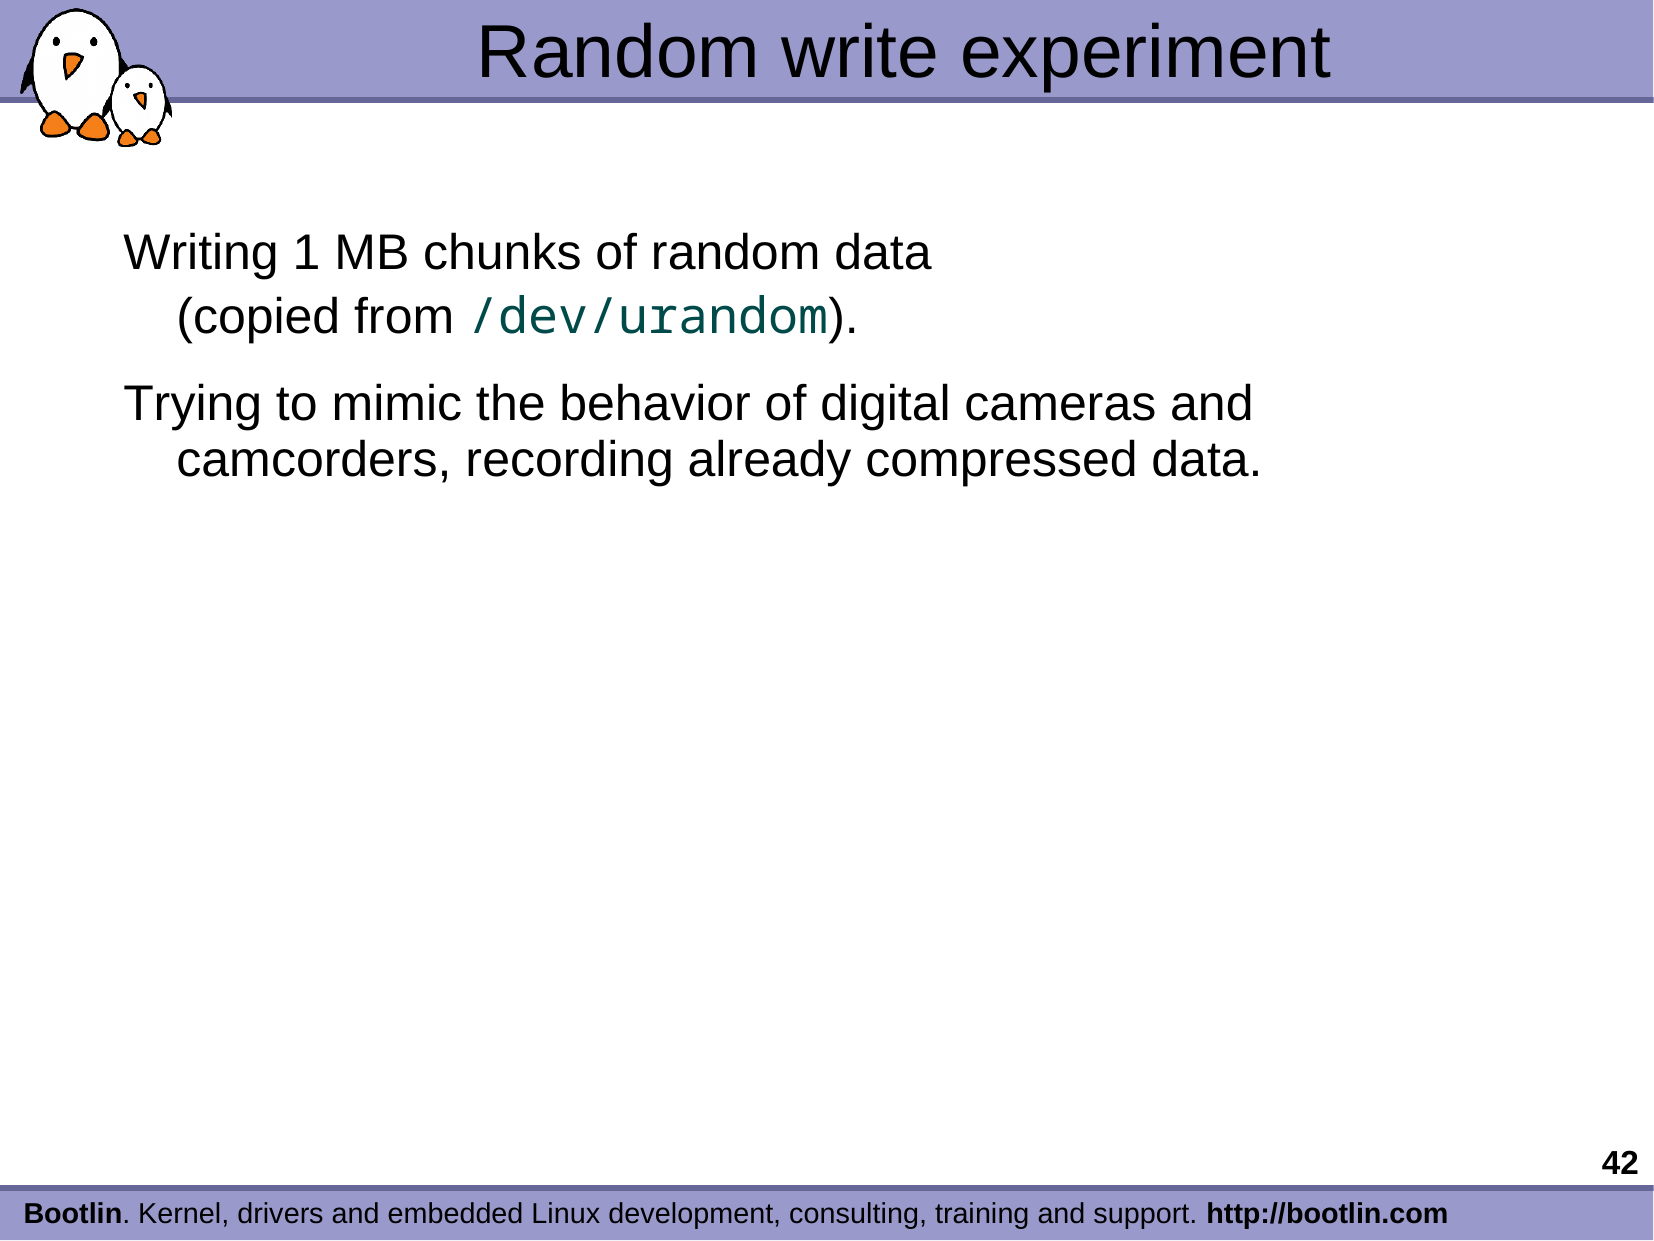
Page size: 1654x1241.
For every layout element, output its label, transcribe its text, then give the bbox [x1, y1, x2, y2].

list Writing 1 MB chunks of random data (copied from /dev/urandom). Trying to mimic the behavior of digital cameras and camcorders, recording already compressed data. [105, 224, 1518, 501]
title Random write experiment [178, 5, 1631, 97]
picture [20, 8, 172, 147]
